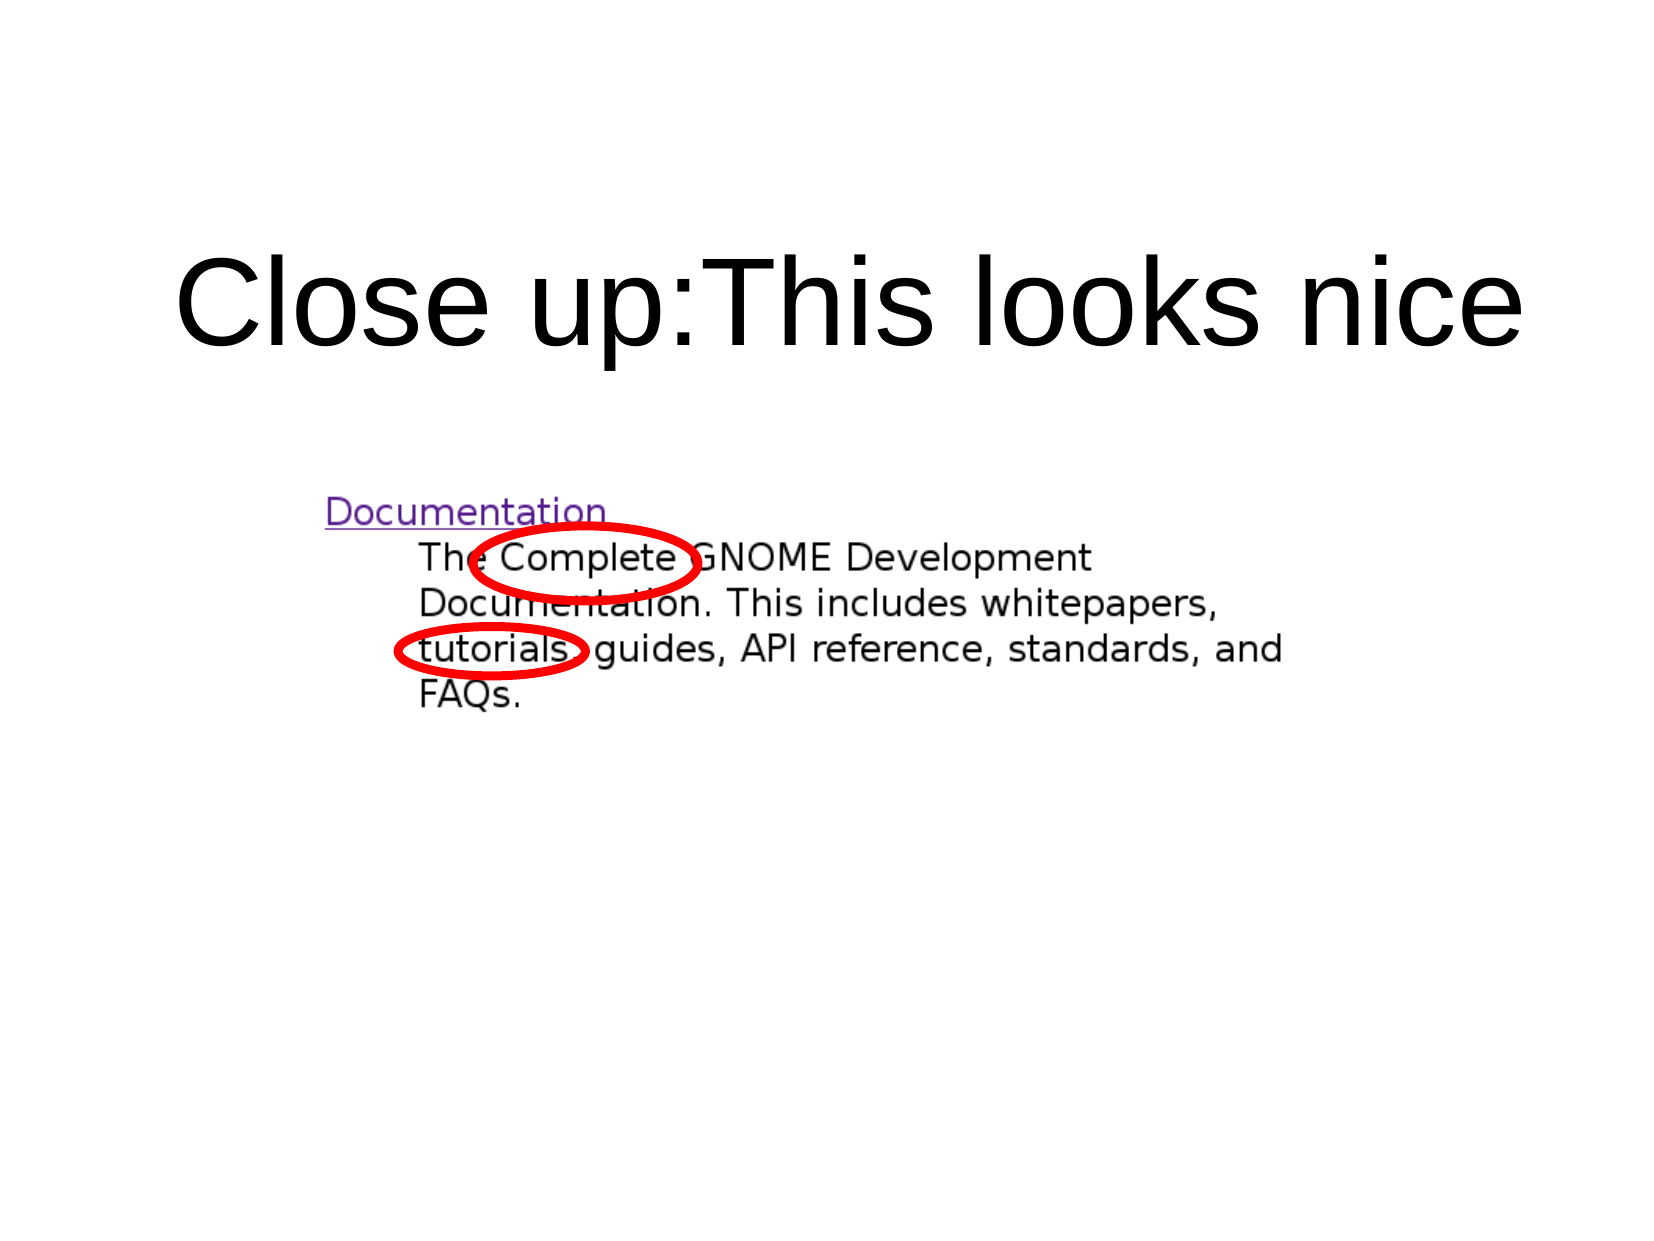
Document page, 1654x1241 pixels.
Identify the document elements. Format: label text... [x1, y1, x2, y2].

picture [311, 472, 1459, 742]
text_box Close up:This looks nice [158, 225, 1543, 380]
